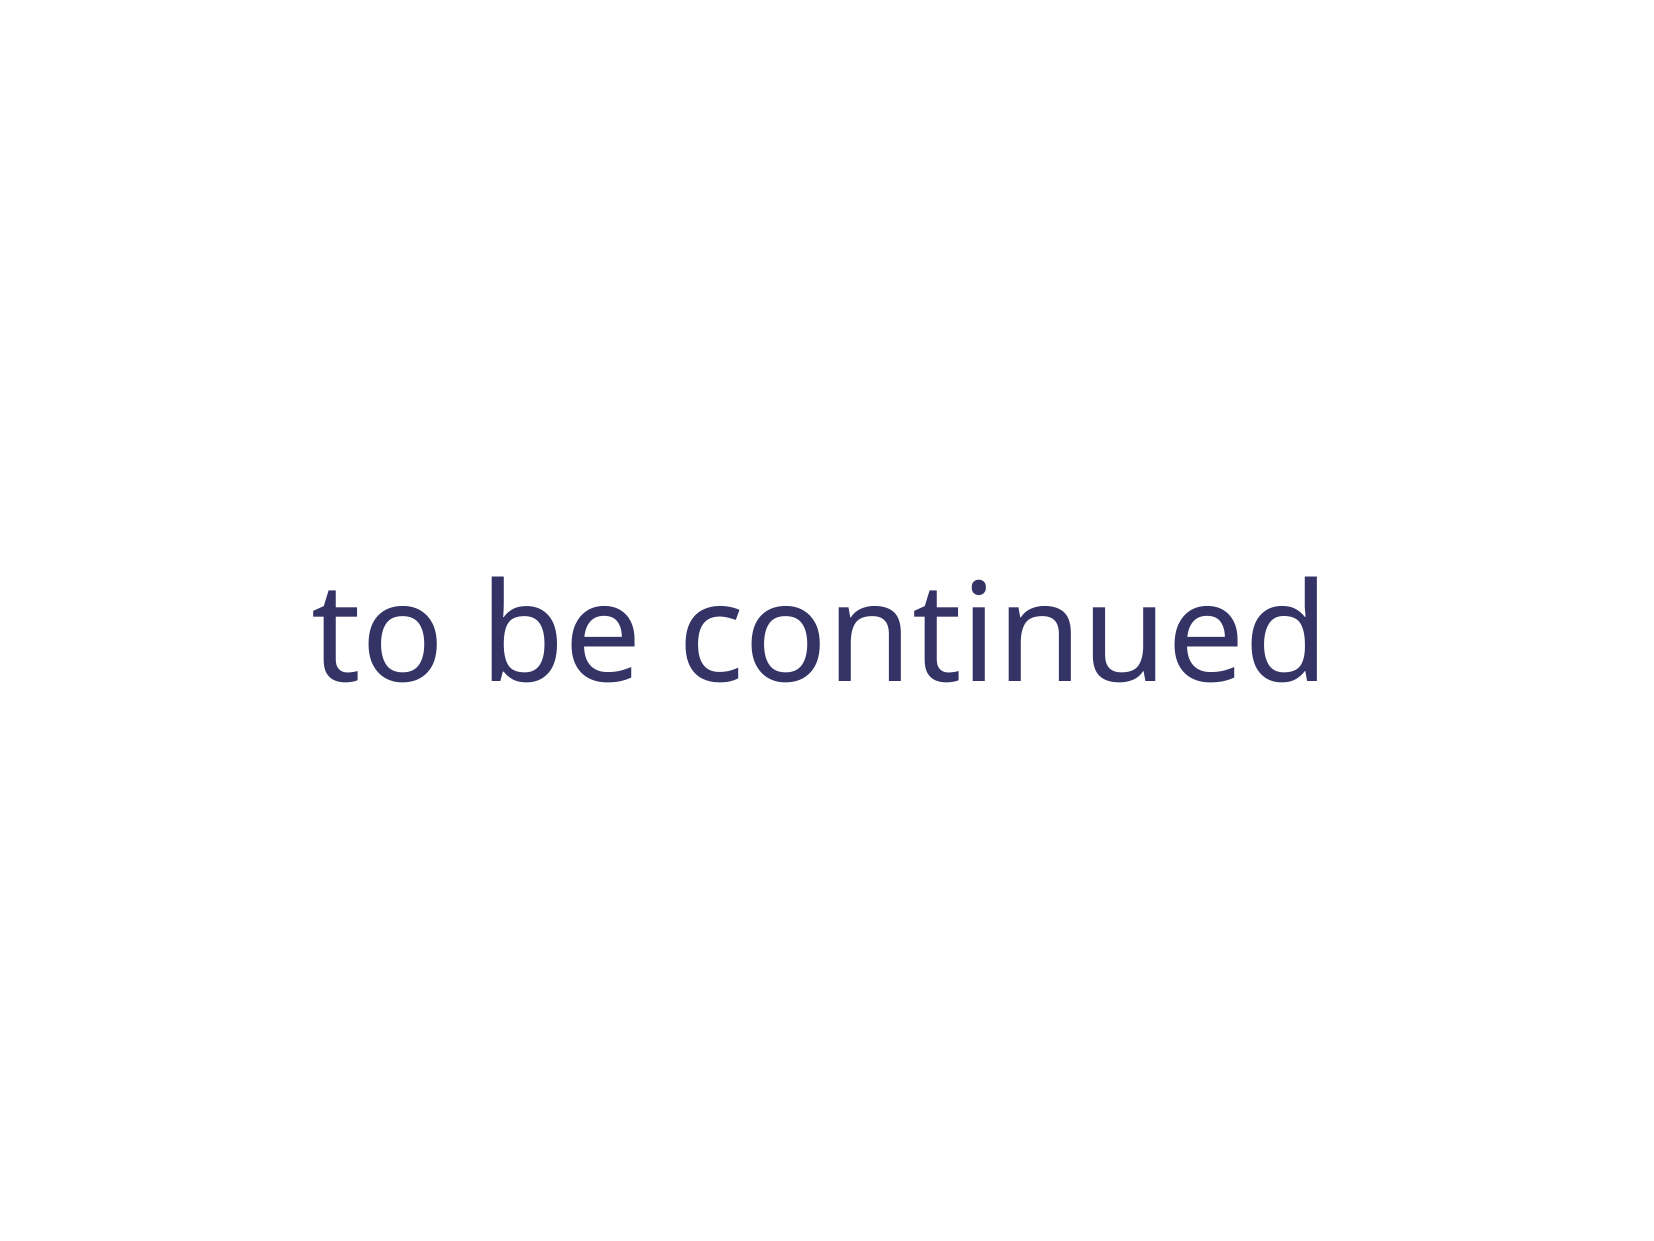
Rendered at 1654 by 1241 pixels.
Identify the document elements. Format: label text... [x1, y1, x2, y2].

title to be continued [76, 531, 1565, 724]
